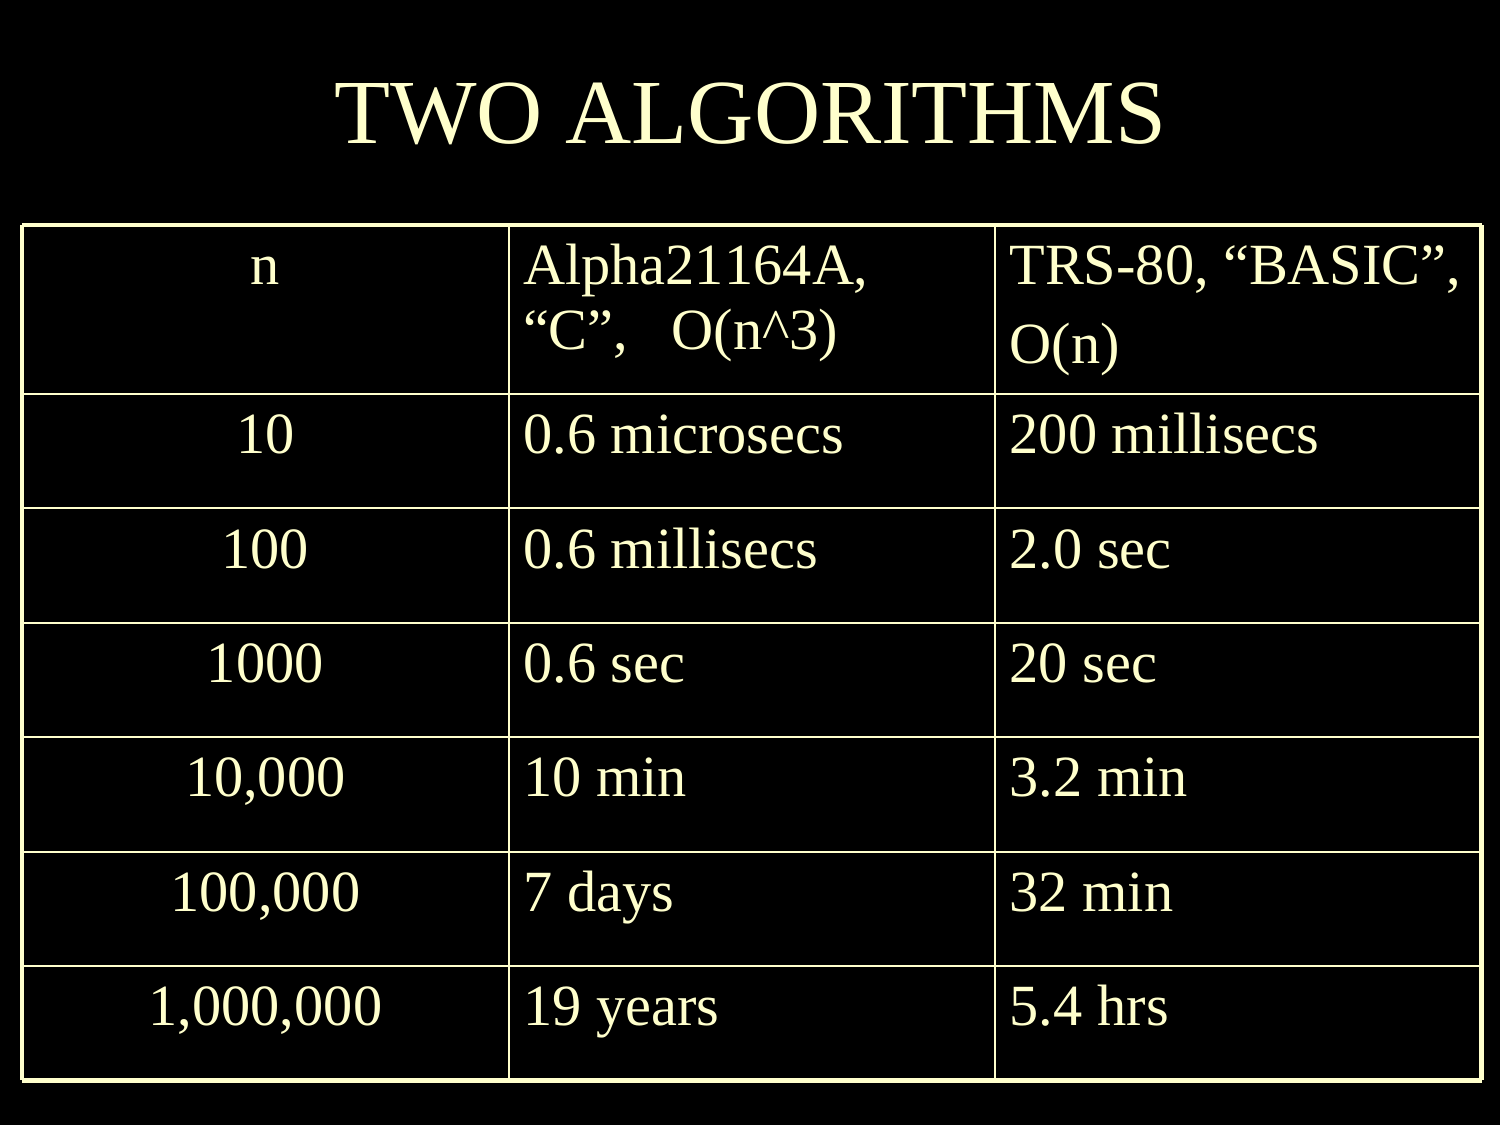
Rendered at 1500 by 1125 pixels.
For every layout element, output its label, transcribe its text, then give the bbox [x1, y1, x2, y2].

text_box 20 sec [996, 624, 1479, 736]
text_box Alpha21164A, “C”, O(n^3) [510, 227, 994, 393]
text_box 19 years [510, 967, 994, 1078]
title TWO ALGORITHMS [22, 37, 1480, 188]
text_box 10,000 [24, 738, 508, 851]
text_box 10 min [510, 738, 994, 851]
text_box 0.6 sec [510, 624, 994, 736]
text_box n [24, 227, 508, 393]
text_box 0.6 millisecs [510, 509, 994, 622]
text_box TRS-80, “BASIC”, O(n) [996, 227, 1479, 393]
text_box 0.6 microsecs [510, 395, 994, 507]
text_box 1000 [24, 624, 508, 736]
text_box 3.2 min [996, 738, 1479, 851]
text_box 2.0 sec [996, 509, 1479, 622]
text_box 100 [24, 509, 508, 622]
text_box 5.4 hrs [996, 967, 1479, 1078]
text_box 100,000 [24, 853, 508, 965]
text_box 1,000,000 [24, 967, 508, 1078]
text_box 32 min [996, 853, 1479, 965]
text_box 200 millisecs [996, 395, 1479, 507]
text_box 7 days [510, 853, 994, 965]
text_box 10 [24, 395, 508, 507]
